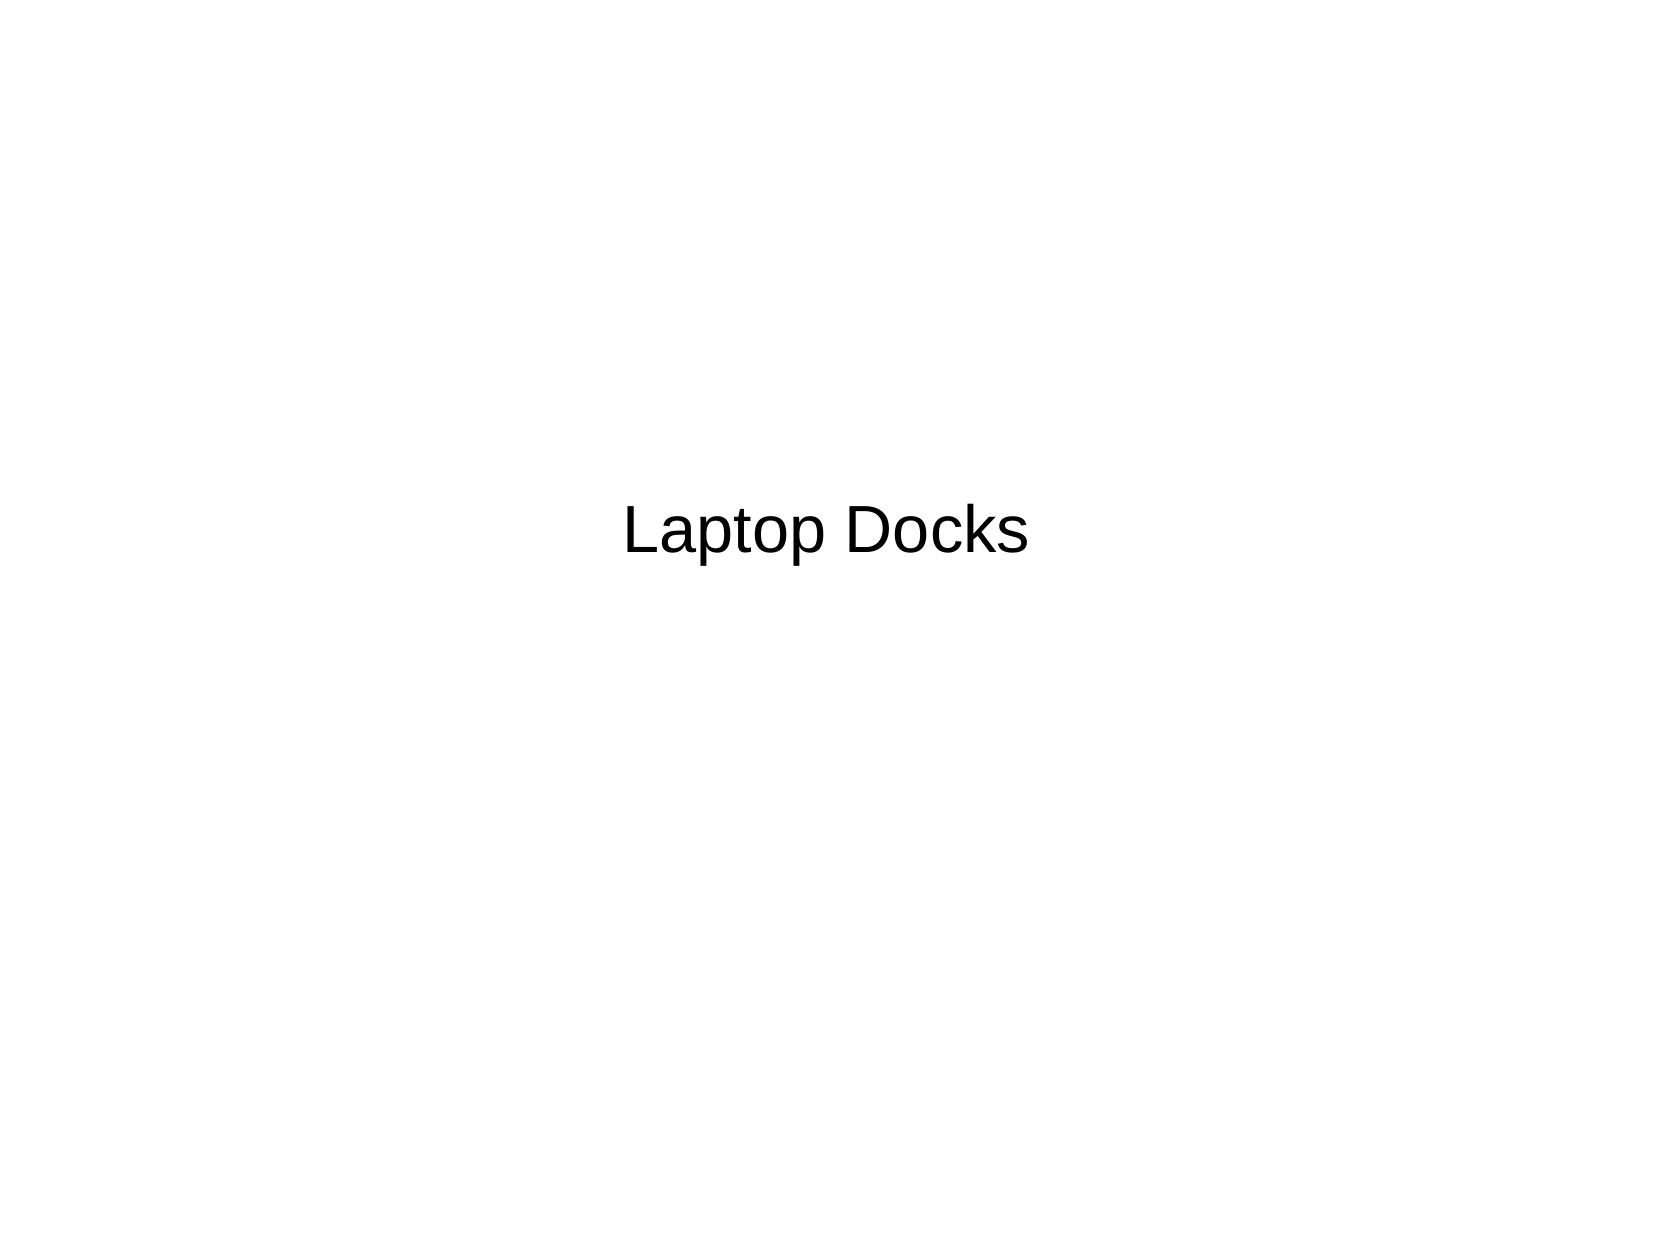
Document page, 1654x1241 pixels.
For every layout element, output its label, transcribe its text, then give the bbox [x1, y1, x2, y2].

subtitle Laptop Docks [82, 49, 1571, 1010]
